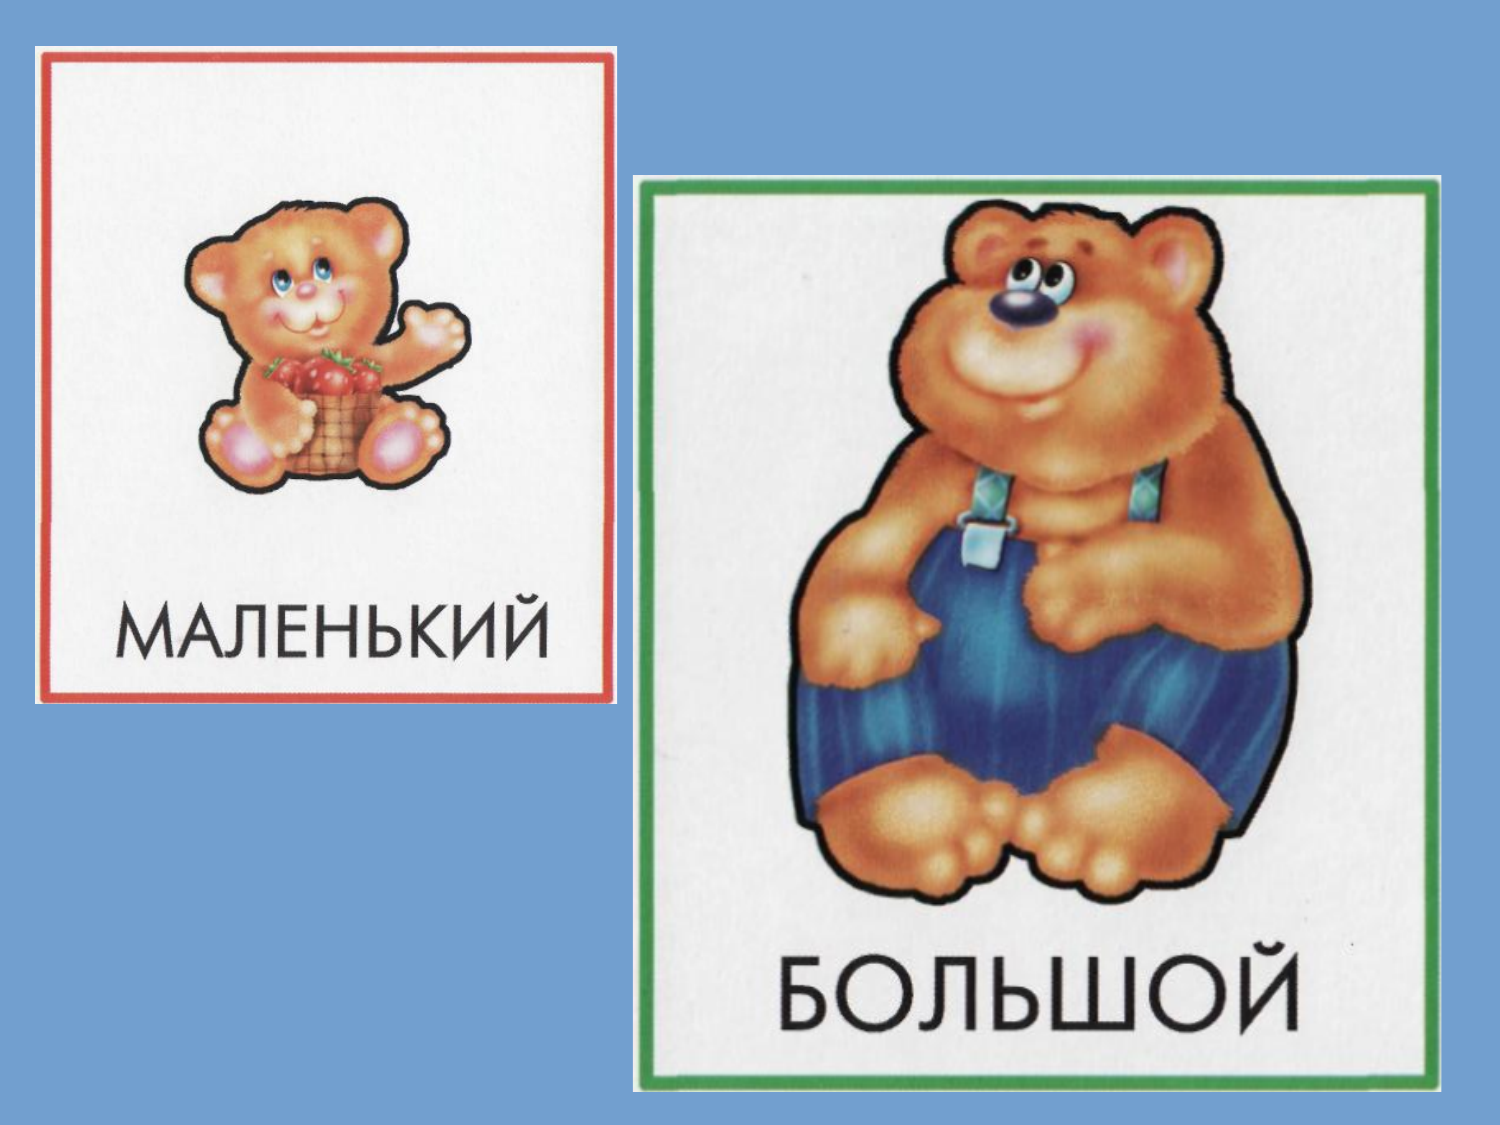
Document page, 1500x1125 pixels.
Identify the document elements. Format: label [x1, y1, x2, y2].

picture [632, 175, 1442, 1092]
picture [35, 46, 618, 704]
